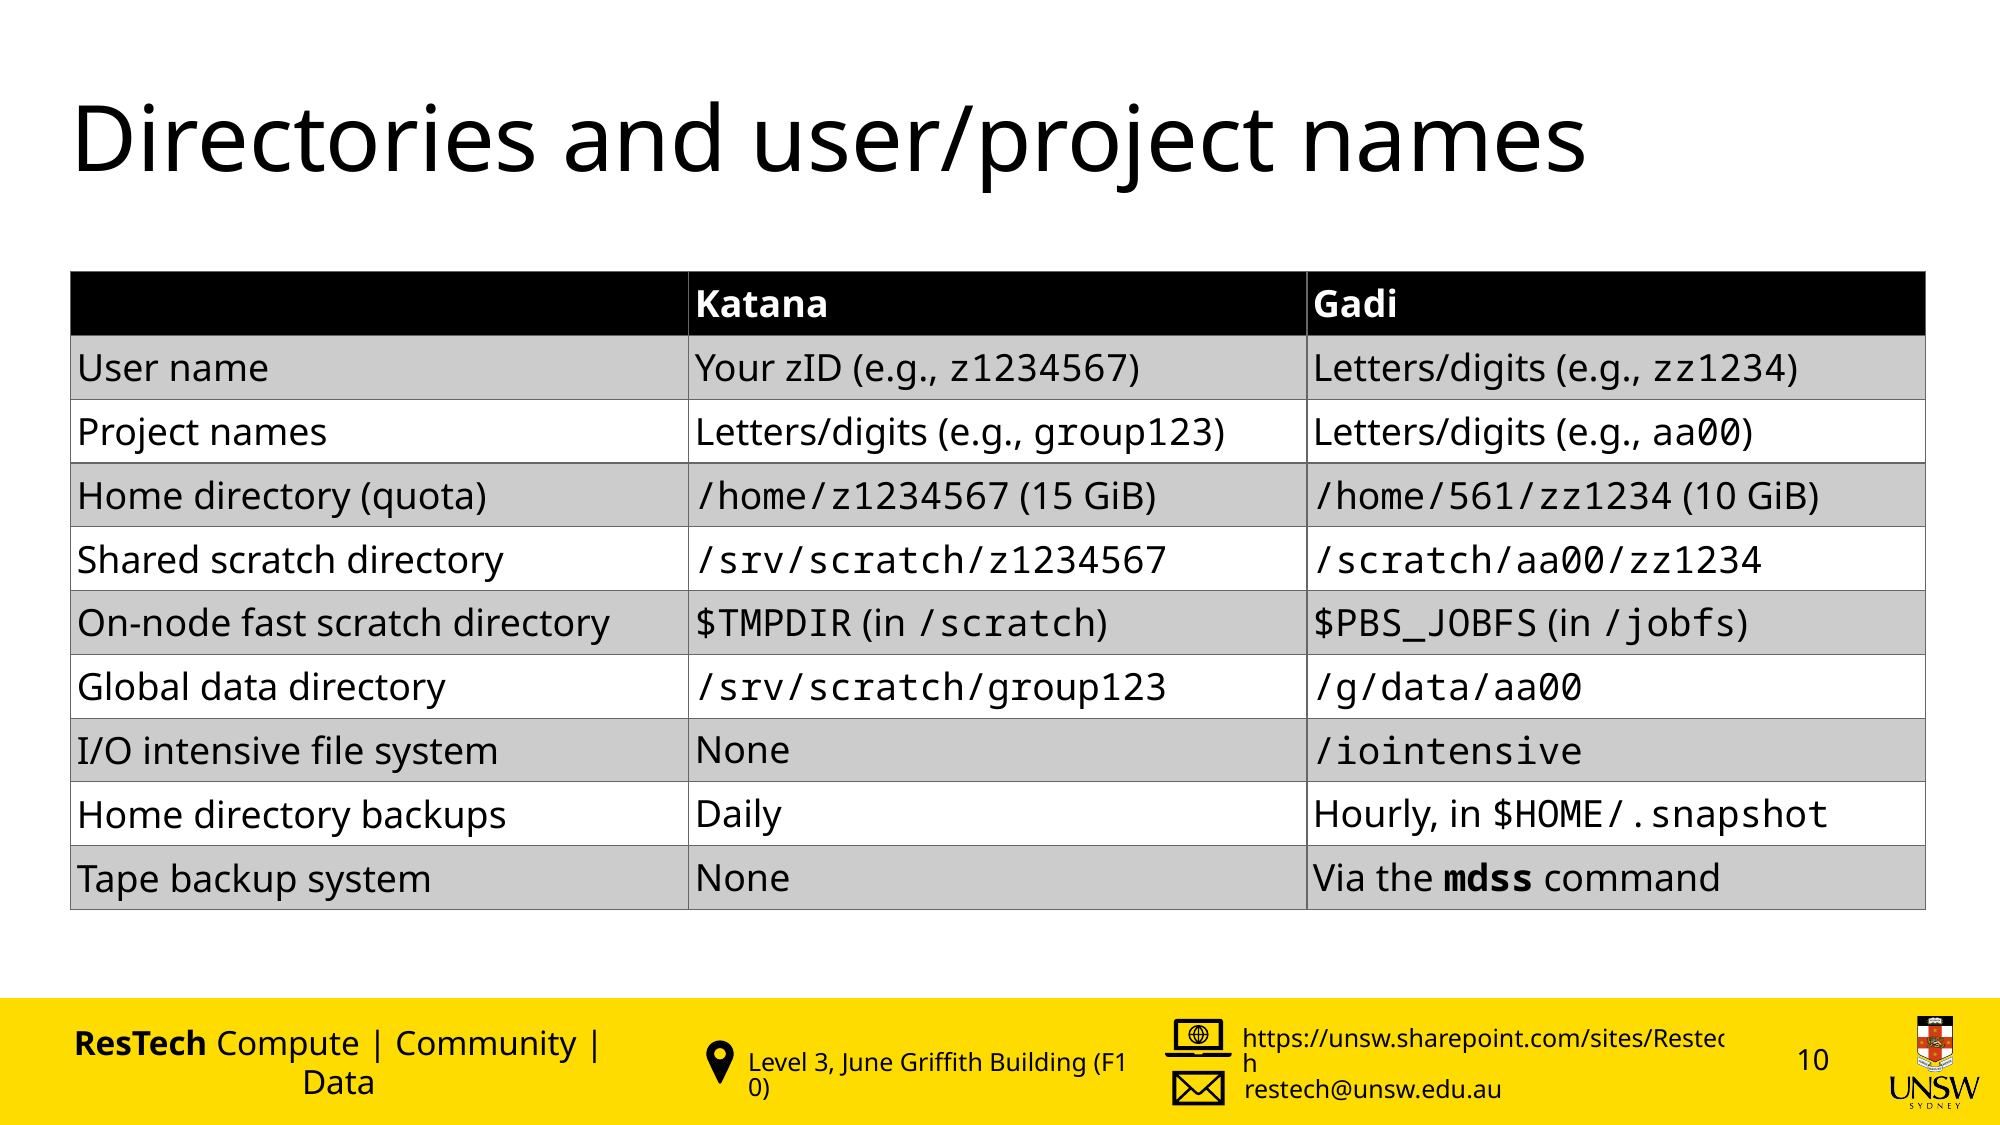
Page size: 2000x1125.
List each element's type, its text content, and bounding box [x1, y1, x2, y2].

table_cell Letters/digits (e.g., zz1234) [1308, 336, 1925, 399]
table_cell Hourly, in $HOME/.snapshot [1308, 782, 1925, 845]
table_cell On-node fast scratch directory [71, 591, 688, 654]
table_cell Home directory (quota) [71, 464, 688, 526]
table_cell $PBS_JOBFS (in /jobfs) [1308, 591, 1925, 654]
table_cell /g/data/aa00 [1308, 655, 1925, 718]
table_cell $TMPDIR (in /scratch) [689, 591, 1306, 654]
picture [1890, 1016, 1980, 1109]
title Directories and user/project names [70, 41, 1926, 231]
table_cell Daily [689, 782, 1306, 845]
table_cell None [689, 719, 1306, 781]
table_cell Project names [71, 400, 688, 462]
table_cell /iointensive [1308, 719, 1925, 781]
table_cell Letters/digits (e.g., group123) [689, 400, 1306, 462]
table_cell Shared scratch directory [71, 527, 688, 590]
table_cell User name [71, 336, 688, 399]
table_cell Letters/digits (e.g., aa00) [1308, 400, 1925, 462]
table_cell None [689, 846, 1306, 909]
table_cell Your zID (e.g., z1234567) [689, 336, 1306, 399]
table_header [71, 272, 688, 335]
table_header Gadi [1308, 272, 1925, 335]
table_cell Global data directory [71, 655, 688, 718]
table_cell /srv/scratch/z1234567 [689, 527, 1306, 590]
table_cell /home/z1234567 (15 GiB) [689, 464, 1306, 526]
table_cell Home directory backups [71, 782, 688, 845]
table_cell Tape backup system [71, 846, 688, 909]
table_header Katana [689, 272, 1306, 335]
table_cell I/O intensive file system [71, 719, 688, 781]
table_cell /scratch/aa00/zz1234 [1308, 527, 1925, 590]
table_cell /srv/scratch/group123 [689, 655, 1306, 718]
table_cell /home/561/zz1234 (10 GiB) [1308, 464, 1925, 526]
table_cell Via the mdss command [1308, 846, 1925, 909]
